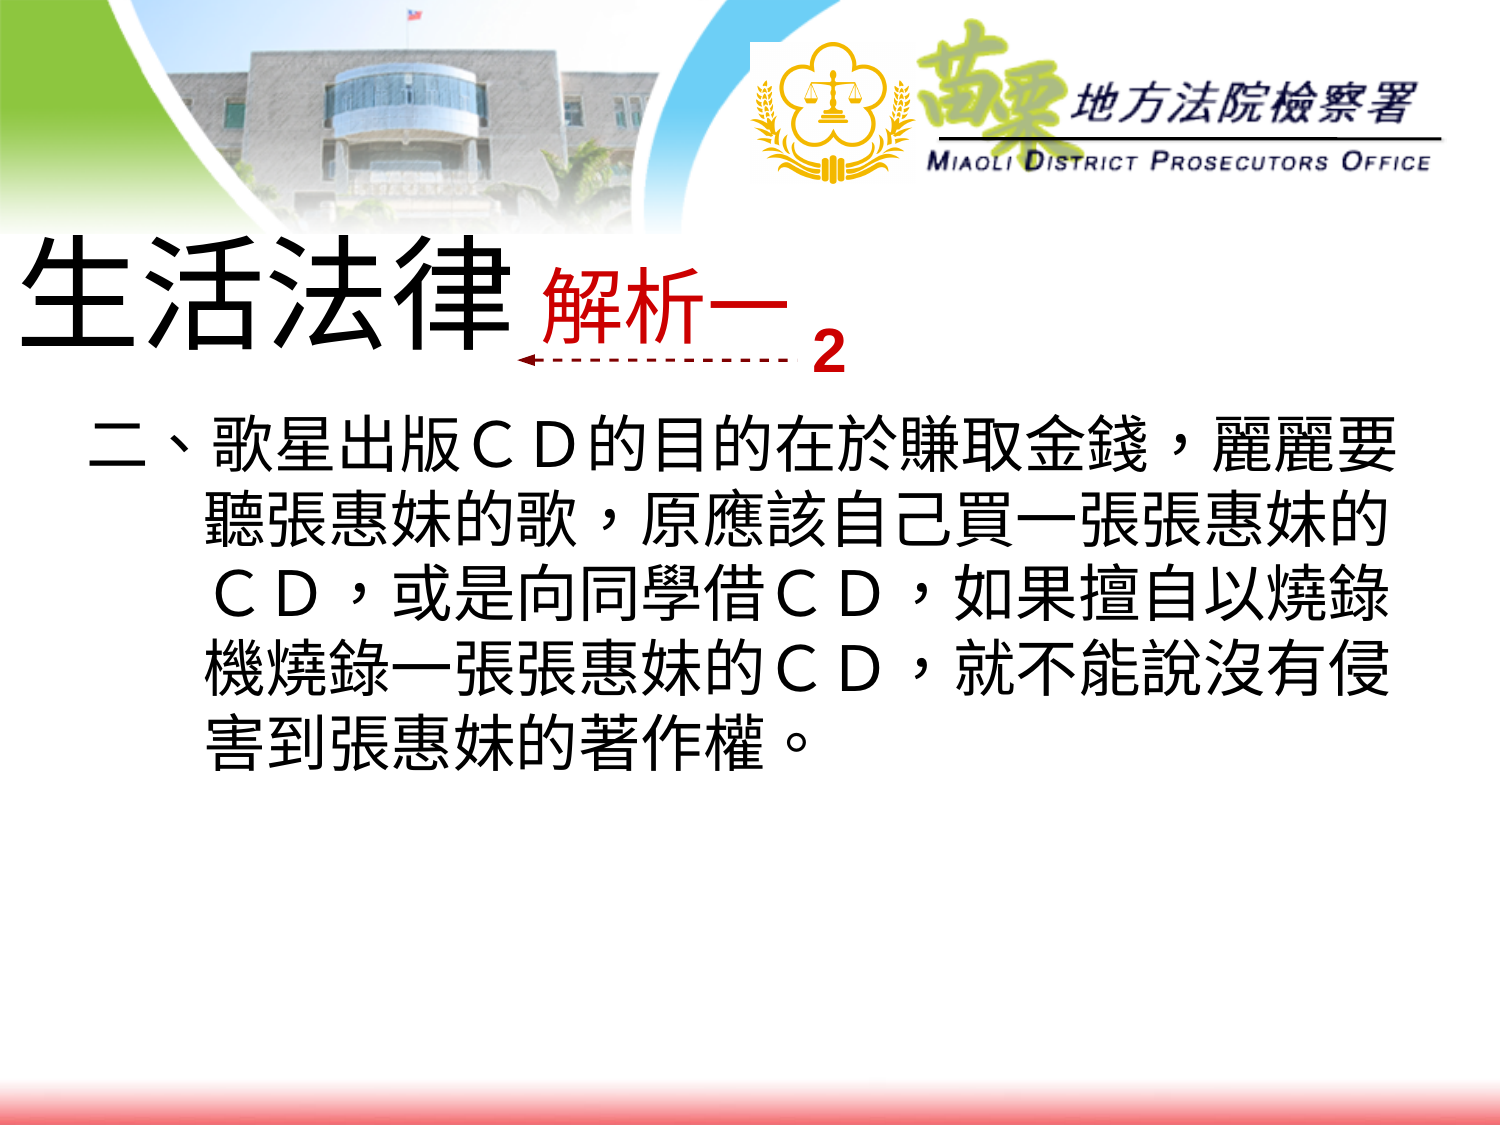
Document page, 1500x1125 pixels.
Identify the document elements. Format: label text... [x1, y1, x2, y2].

text_box 解析一 [525, 247, 805, 362]
text_box 2 [797, 302, 862, 393]
text_box 二、歌星出版ＣＤ的目的在於賺取金錢，麗麗要聽張惠妹的歌，原應該自己買一張張惠妹的ＣＤ，或是向同學借ＣＤ，如果擅自以燒錄機燒錄一張張惠妹的ＣＤ，就不能說沒有侵害到張惠妹的著作權。 [72, 397, 1428, 787]
text_box 生活法律 [0, 208, 531, 374]
picture [0, 1026, 1500, 1125]
